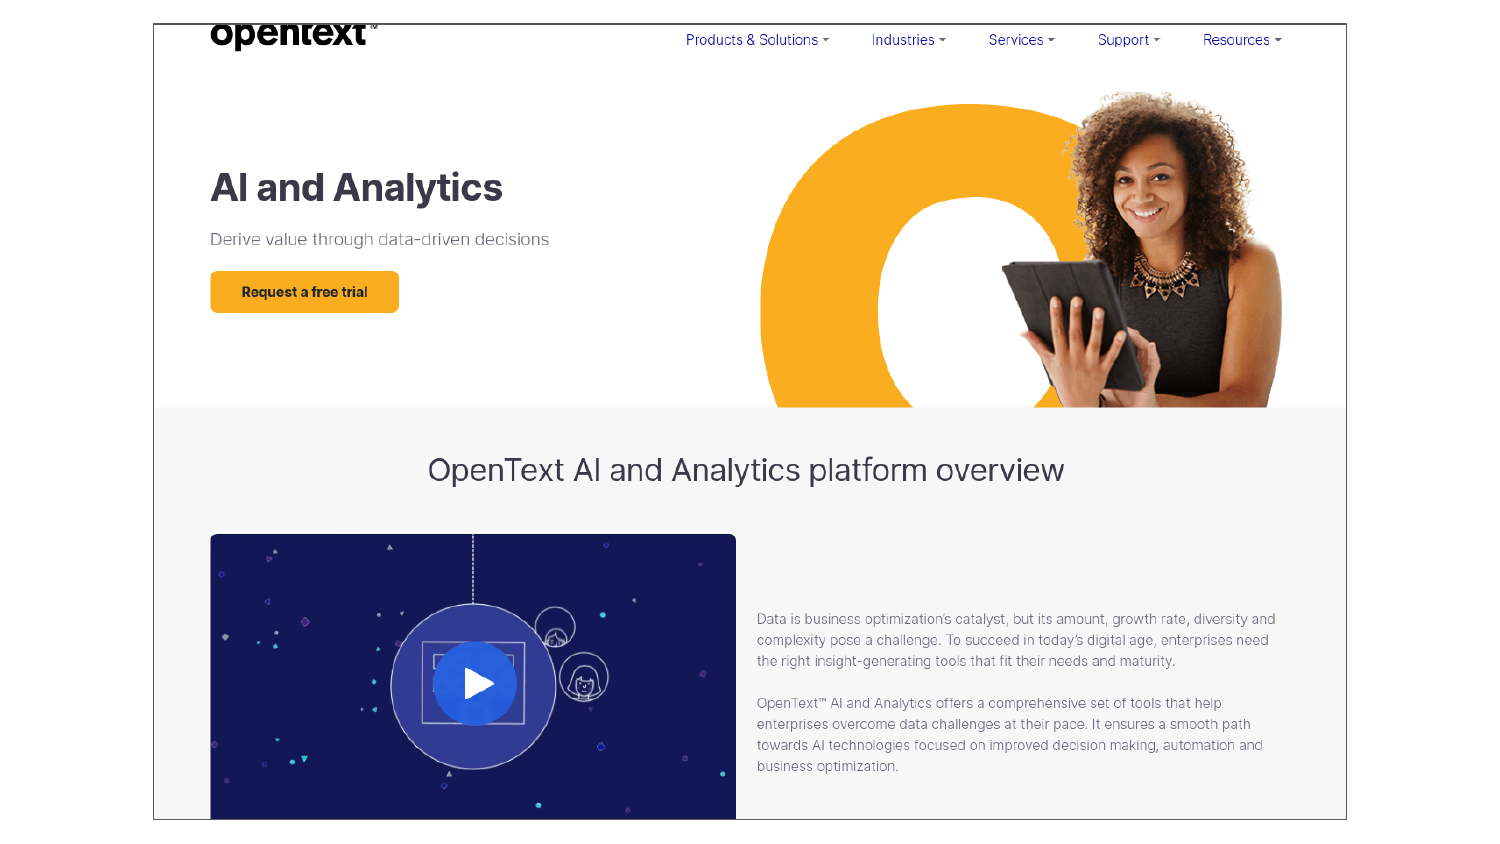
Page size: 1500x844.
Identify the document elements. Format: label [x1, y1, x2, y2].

picture [154, 24, 1346, 819]
